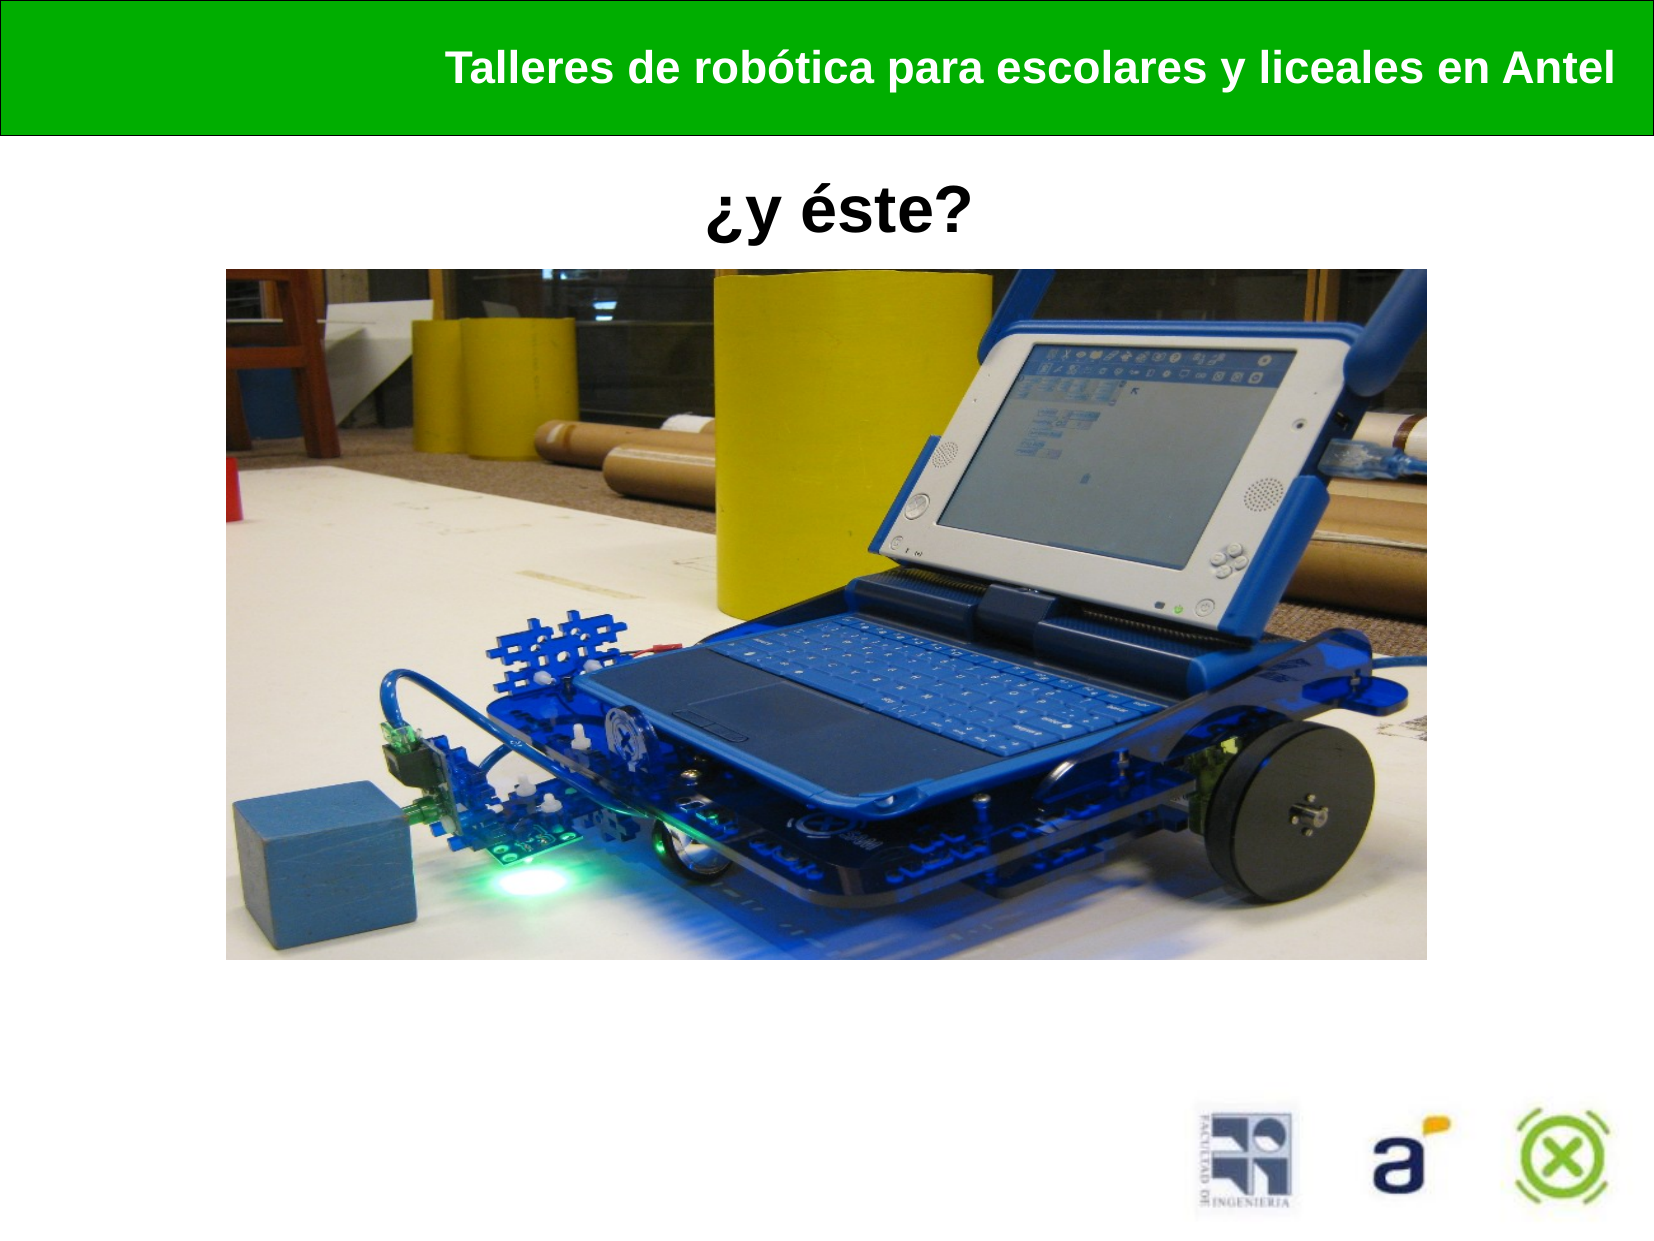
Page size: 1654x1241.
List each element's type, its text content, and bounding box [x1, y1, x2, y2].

text_box Talleres de robótica para escolares y liceales en Antel [0, 0, 1654, 136]
text_box ¿y éste? [150, 165, 1531, 255]
picture [0, 136, 1654, 1241]
